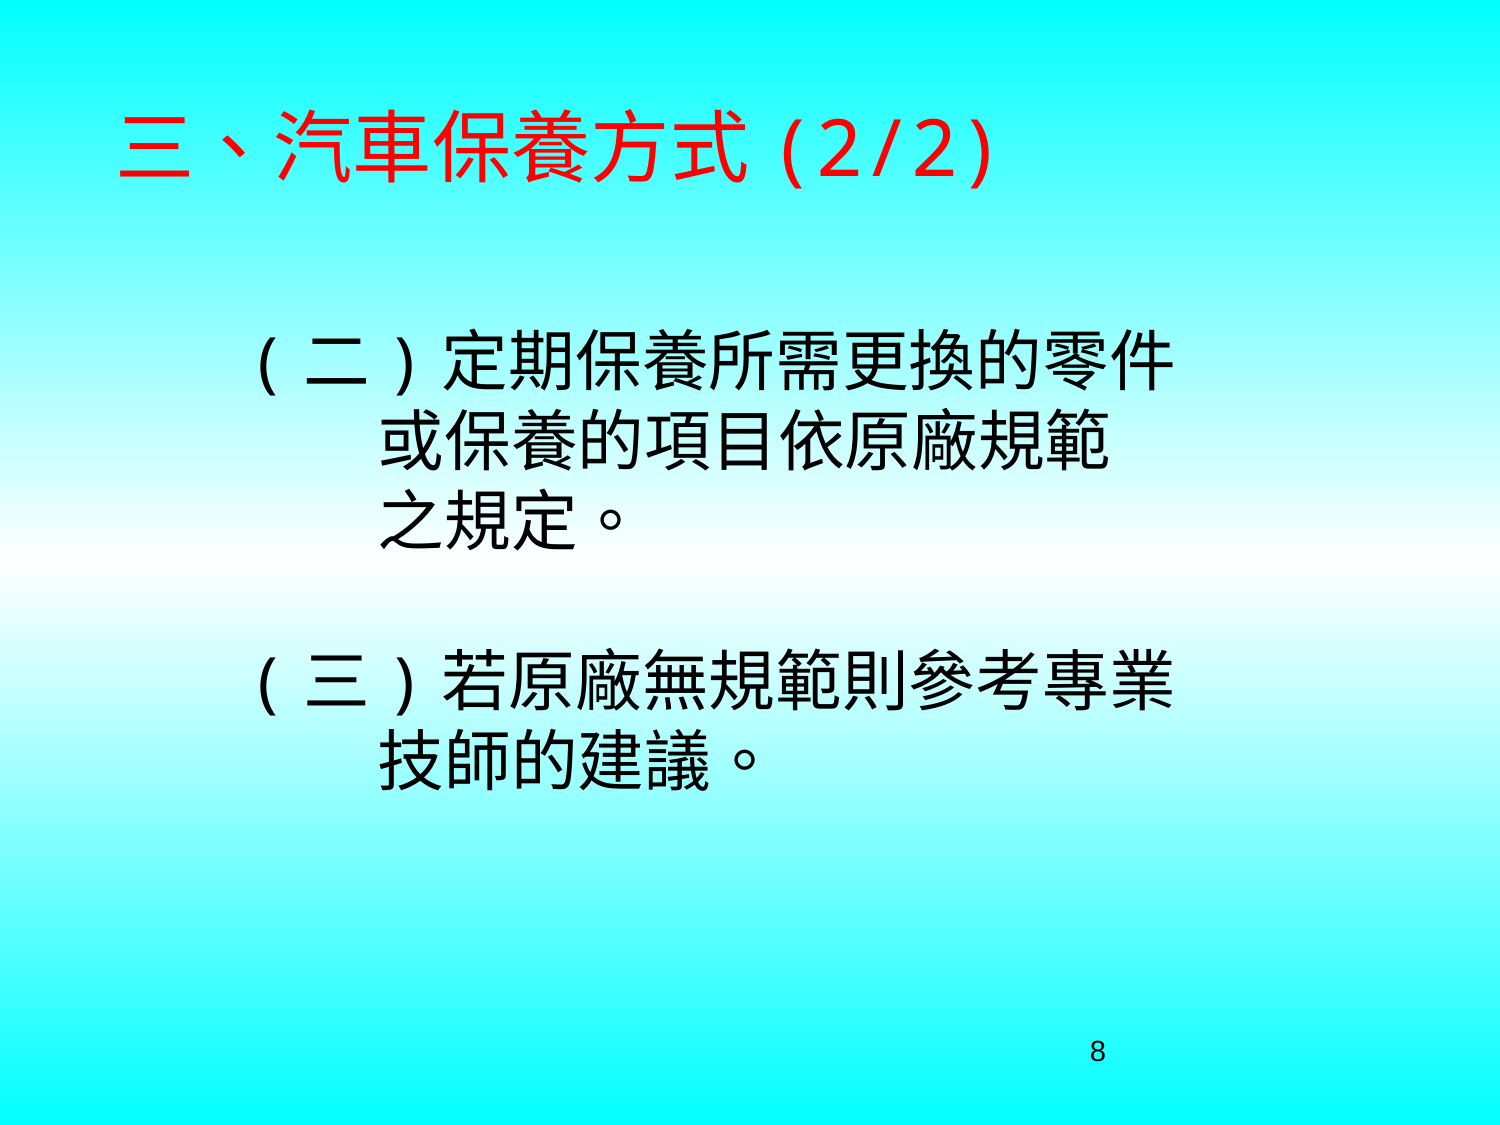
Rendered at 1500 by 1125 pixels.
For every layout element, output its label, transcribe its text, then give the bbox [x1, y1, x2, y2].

text_box 三、汽車保養方式(2/2) [100, 90, 1258, 200]
text_box [1074, 1024, 1426, 1103]
text_box (二)定期保養所需更換的零件 或保養的項目依原廠規範 之規定。 (三)若原廠無規範則參考專業 技師的建議。 [112, 231, 1291, 907]
